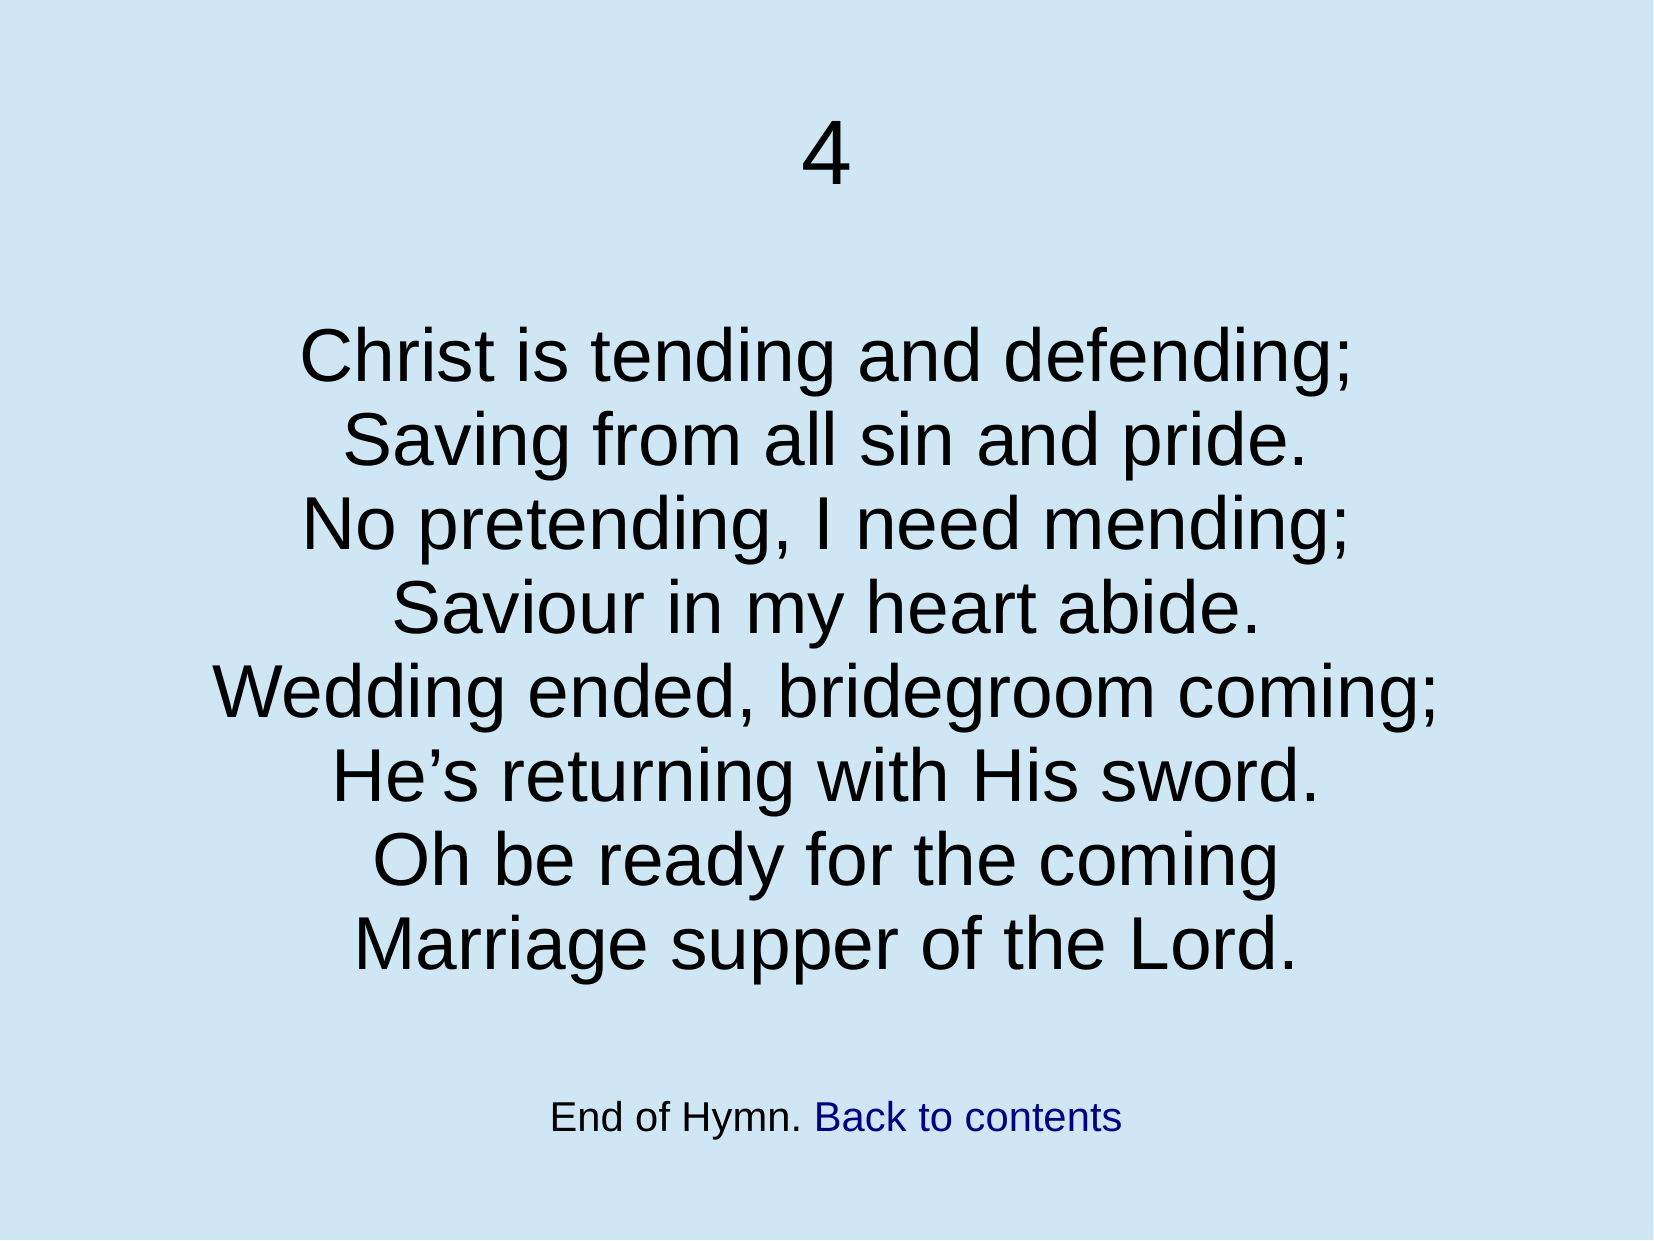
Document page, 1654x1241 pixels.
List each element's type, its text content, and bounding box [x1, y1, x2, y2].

subtitle Christ is tending and defending; Saving from all sin and pride. No pretending, I need mending; Saviour in my heart abide. Wedding ended, bridegroom coming; He’s returning with His sword. Oh be ready for the coming Marriage supper of the Lord. [82, 290, 1571, 1010]
title 4 [82, 49, 1571, 257]
text_box End of Hymn. Back to contents [82, 1070, 1571, 1146]
